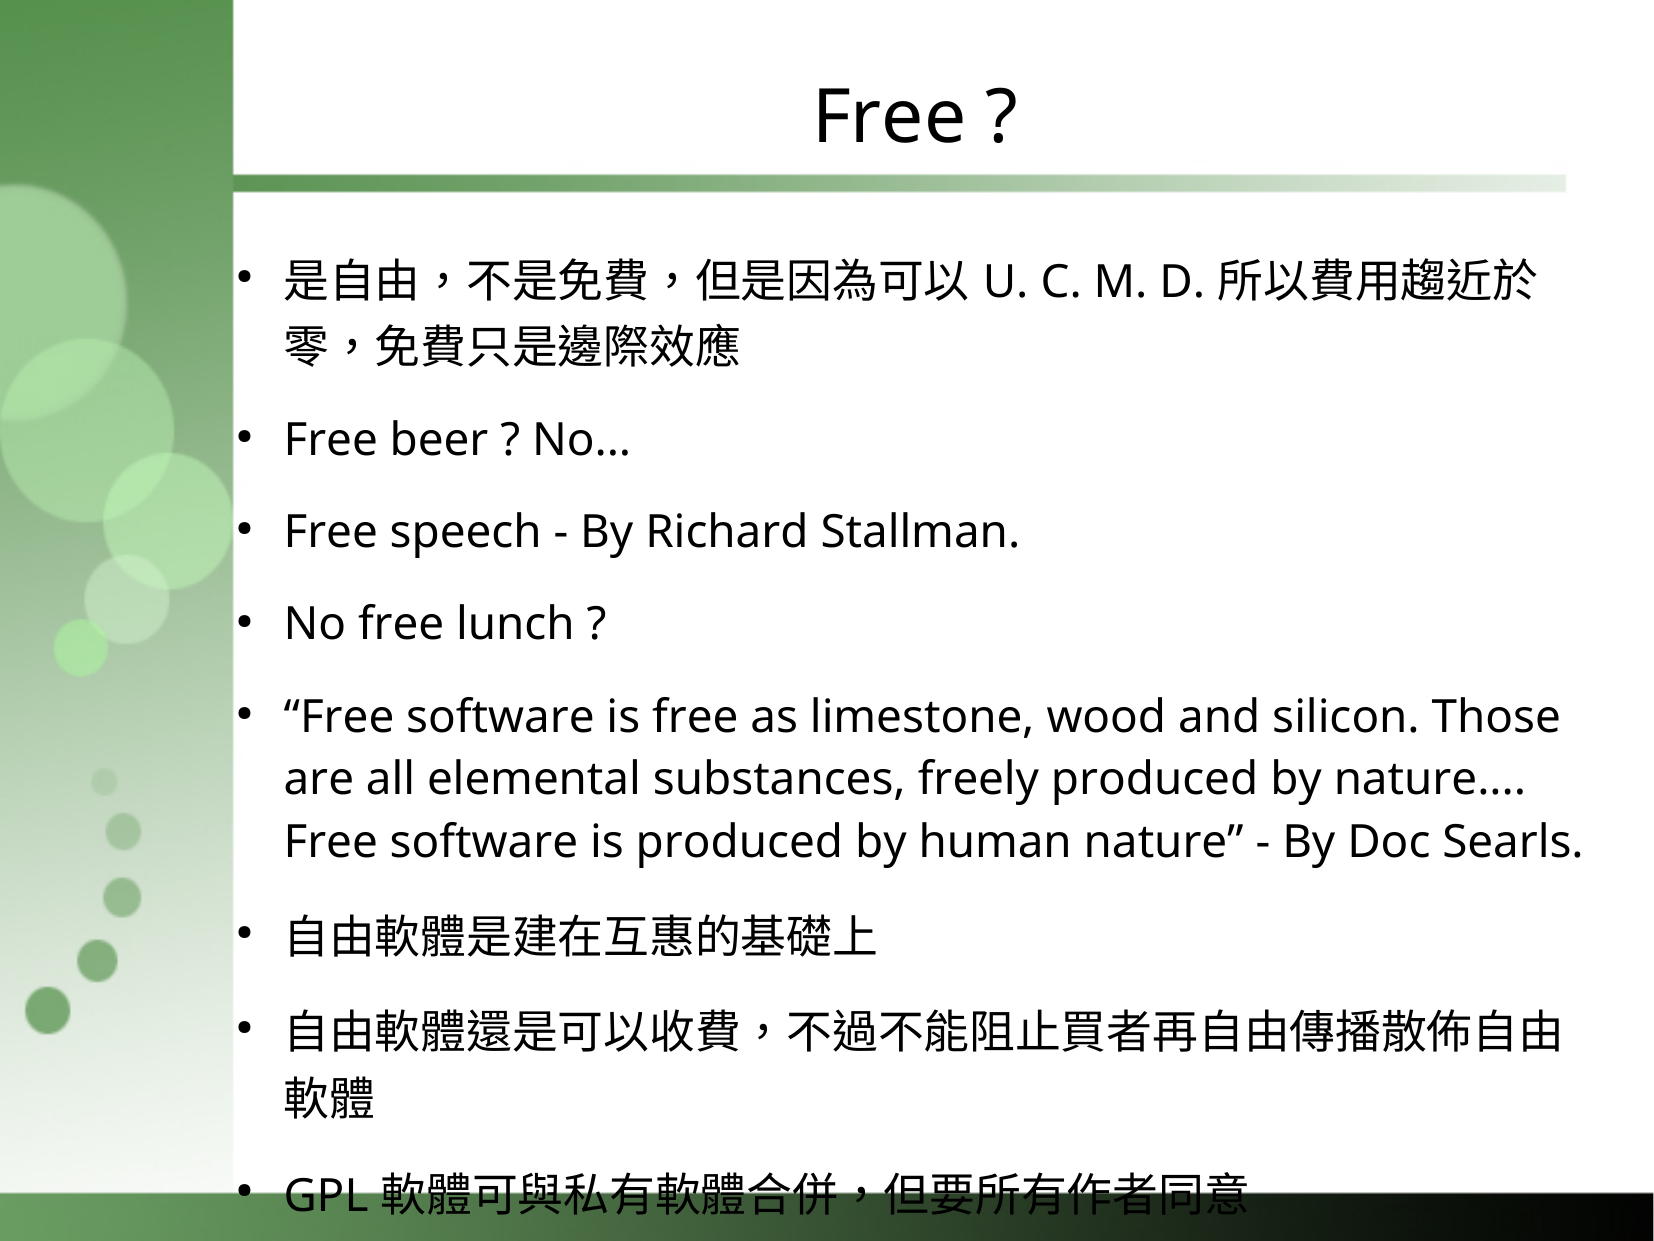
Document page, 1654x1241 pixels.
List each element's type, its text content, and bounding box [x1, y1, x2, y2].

title Free ? [236, 56, 1595, 170]
picture [0, 0, 1654, 1241]
list 是自由，不是免費，但是因為可以U. C. M. D.所以費用趨近於零，免費只是邊際效應 Free beer ? No... Free speech - By Richard Stallman. No free lunch ? “Free software is free as limestone, wood and silicon. Those are all elemental substances, freely produced by nature.... Free software is produced by human nature” - By Doc Searls. 自由軟體是建在互惠的基礎上 自由軟體還是可以收費，不過不能阻止買者再自由傳播散佈自由軟體 GPL軟體可與私有軟體合併，但要所有作者同意 [236, 244, 1595, 1112]
